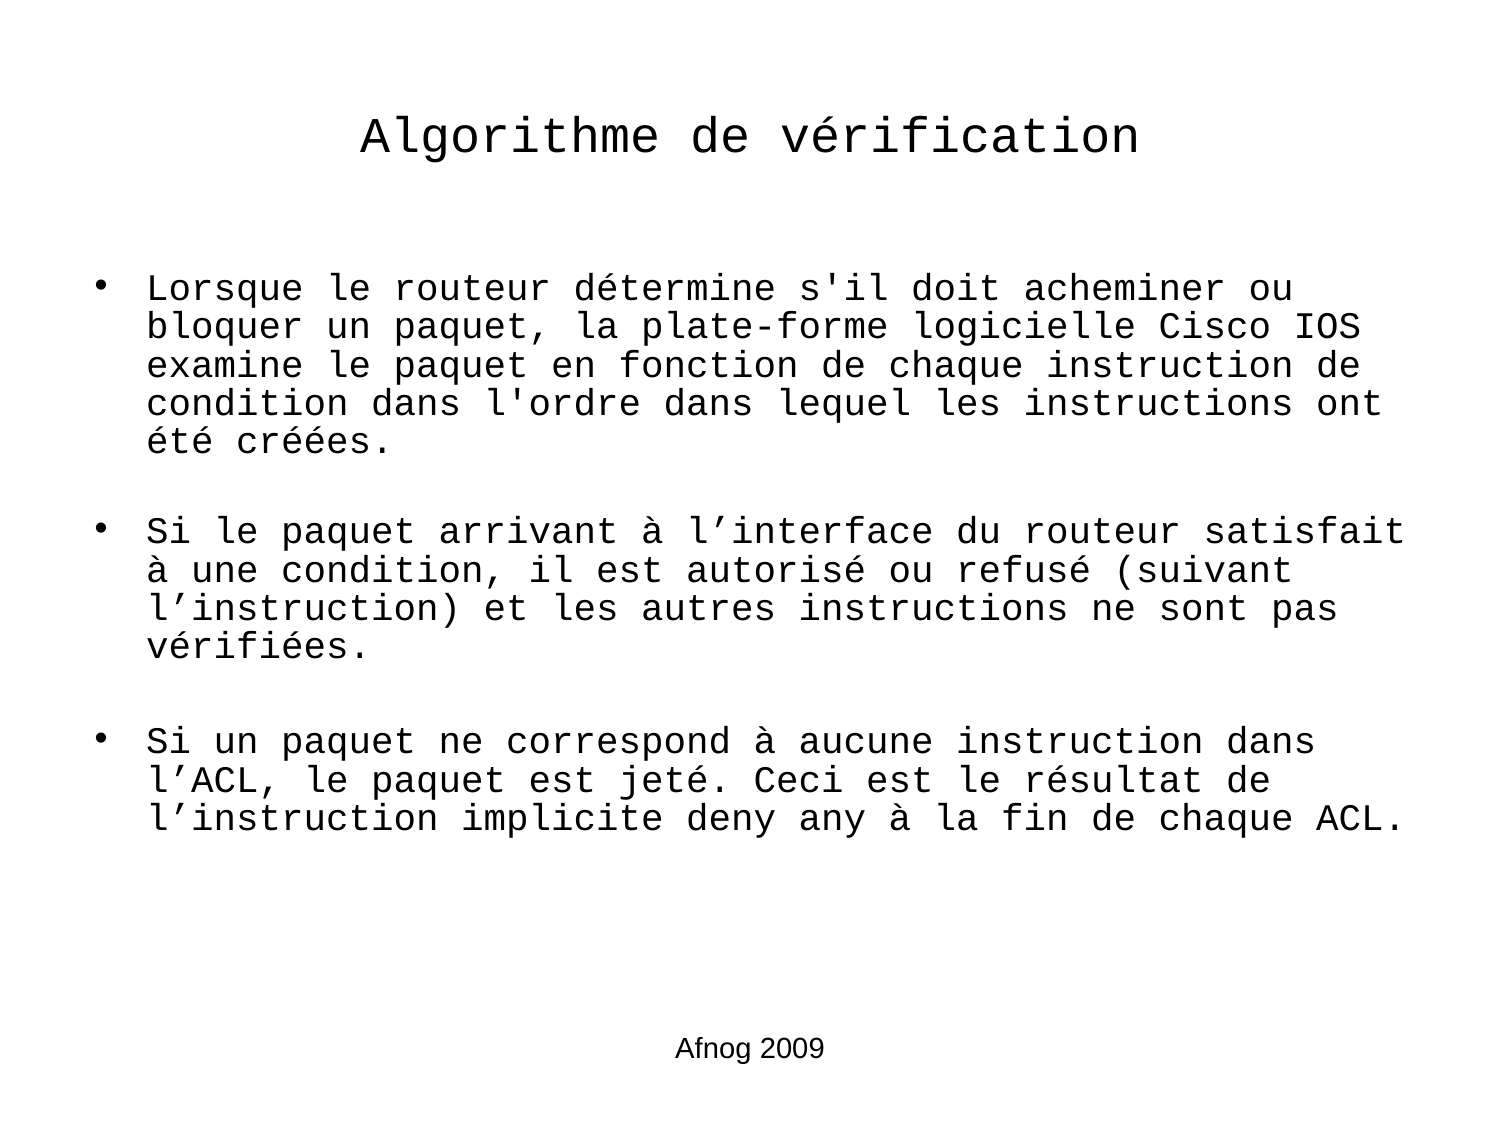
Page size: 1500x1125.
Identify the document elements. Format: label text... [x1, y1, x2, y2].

title Algorithme de vérification [75, 45, 1426, 233]
list Lorsque le routeur détermine s'il doit acheminer ou bloquer un paquet, la plate-forme logicielle Cisco IOS examine le paquet en fonction de chaque instruction de condition dans l'ordre dans lequel les instructions ont été créées. Si le paquet arrivant à l’interface du routeur satisfait à une condition, il est autorisé ou refusé (suivant l’instruction) et les autres instructions ne sont pas vérifiées. Si un paquet ne correspond à aucune instruction dans l’ACL, le paquet est jeté. Ceci est le résultat de l’instruction implicite deny any à la fin de chaque ACL. [75, 262, 1426, 1006]
